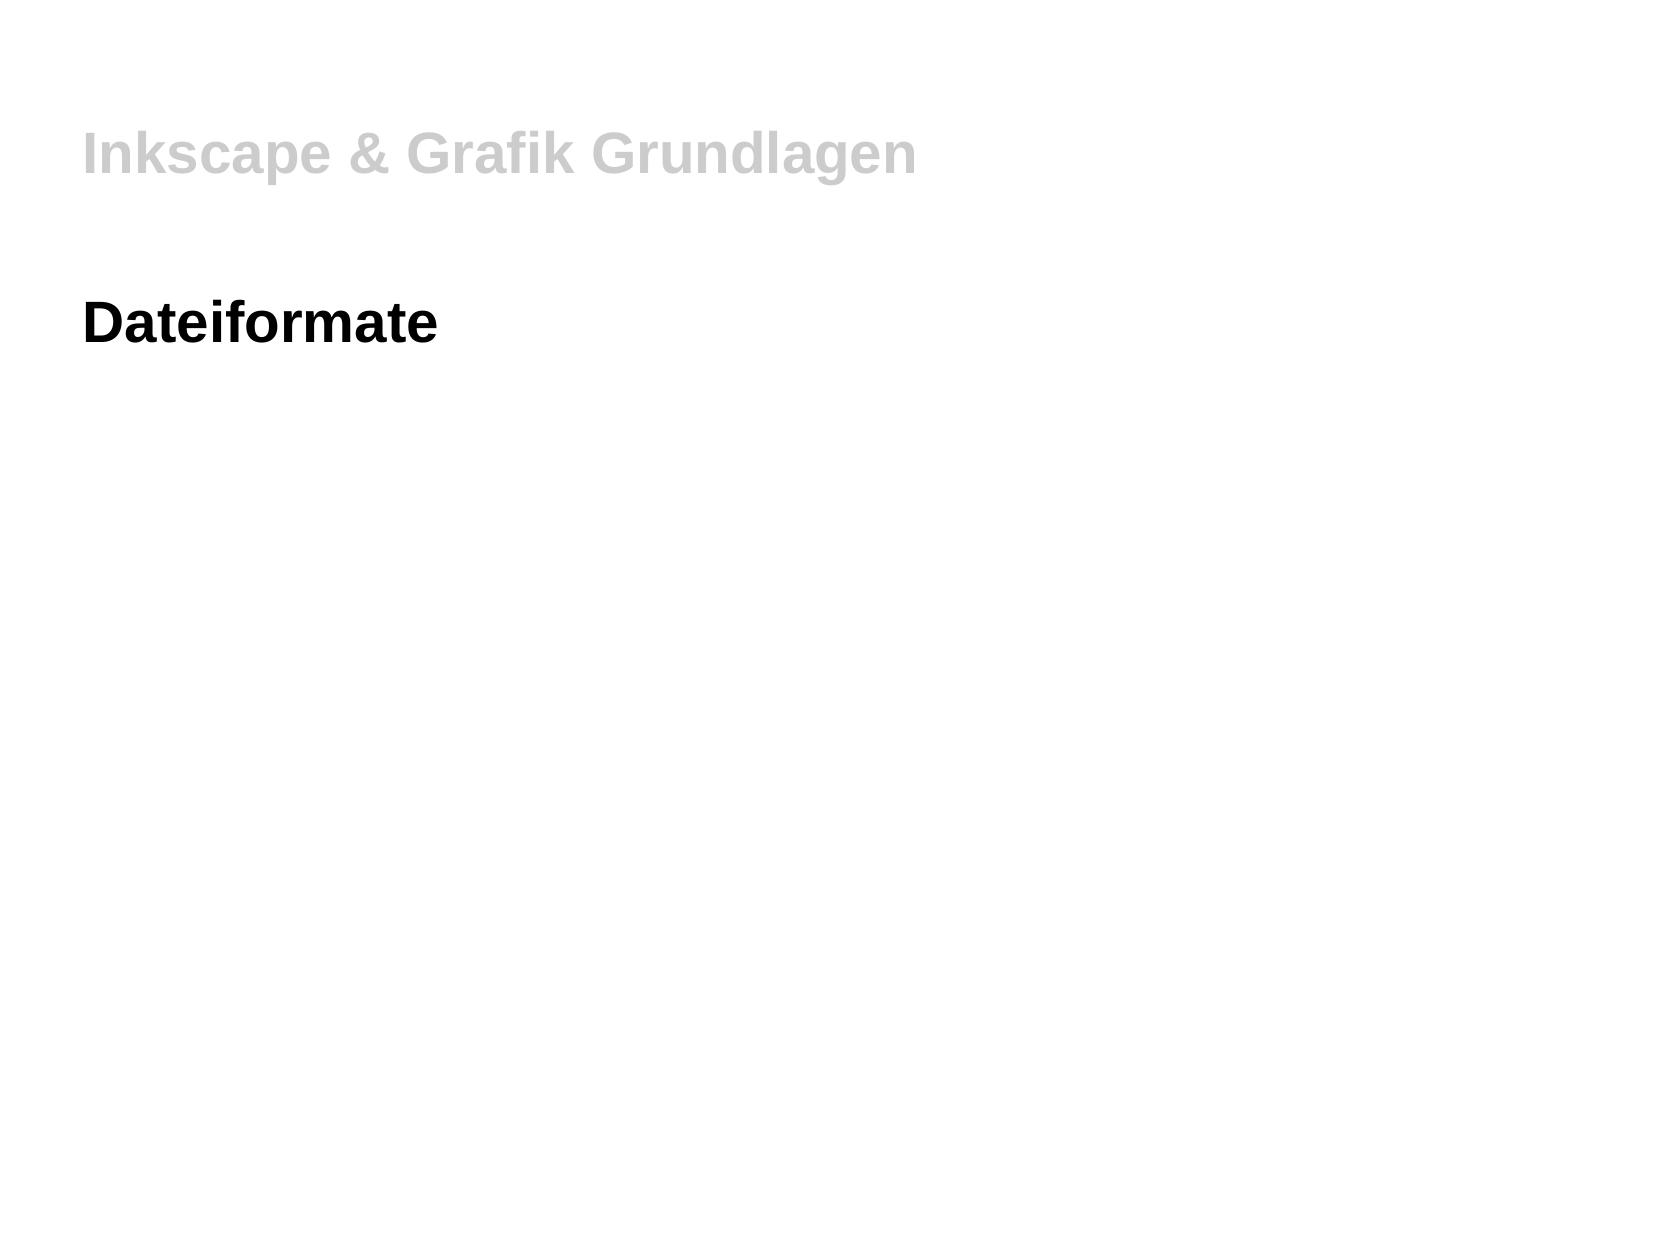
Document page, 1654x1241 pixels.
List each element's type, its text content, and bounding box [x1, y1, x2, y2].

list Dateiformate [82, 290, 1571, 1094]
title Inkscape & Grafik Grundlagen [82, 49, 1571, 257]
